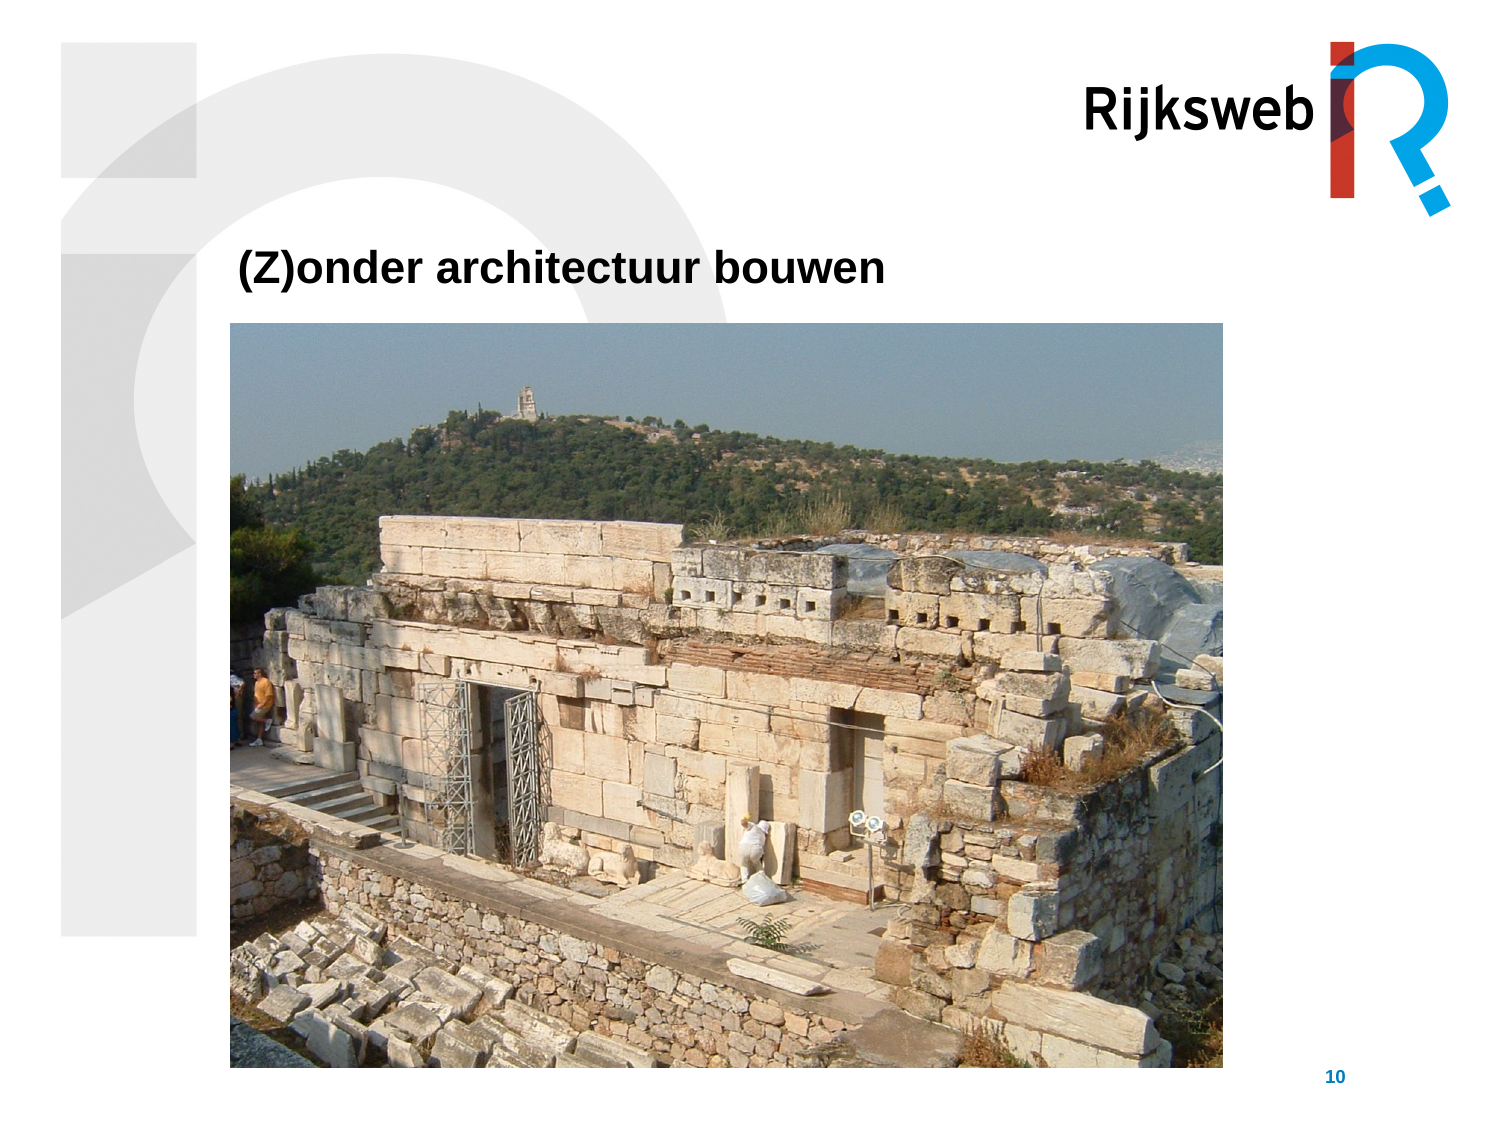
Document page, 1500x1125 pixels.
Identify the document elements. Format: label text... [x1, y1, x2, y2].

text_box [1325, 1064, 1393, 1101]
picture [230, 323, 1223, 1068]
title (Z)onder architectuur bouwen [237, 237, 1326, 386]
